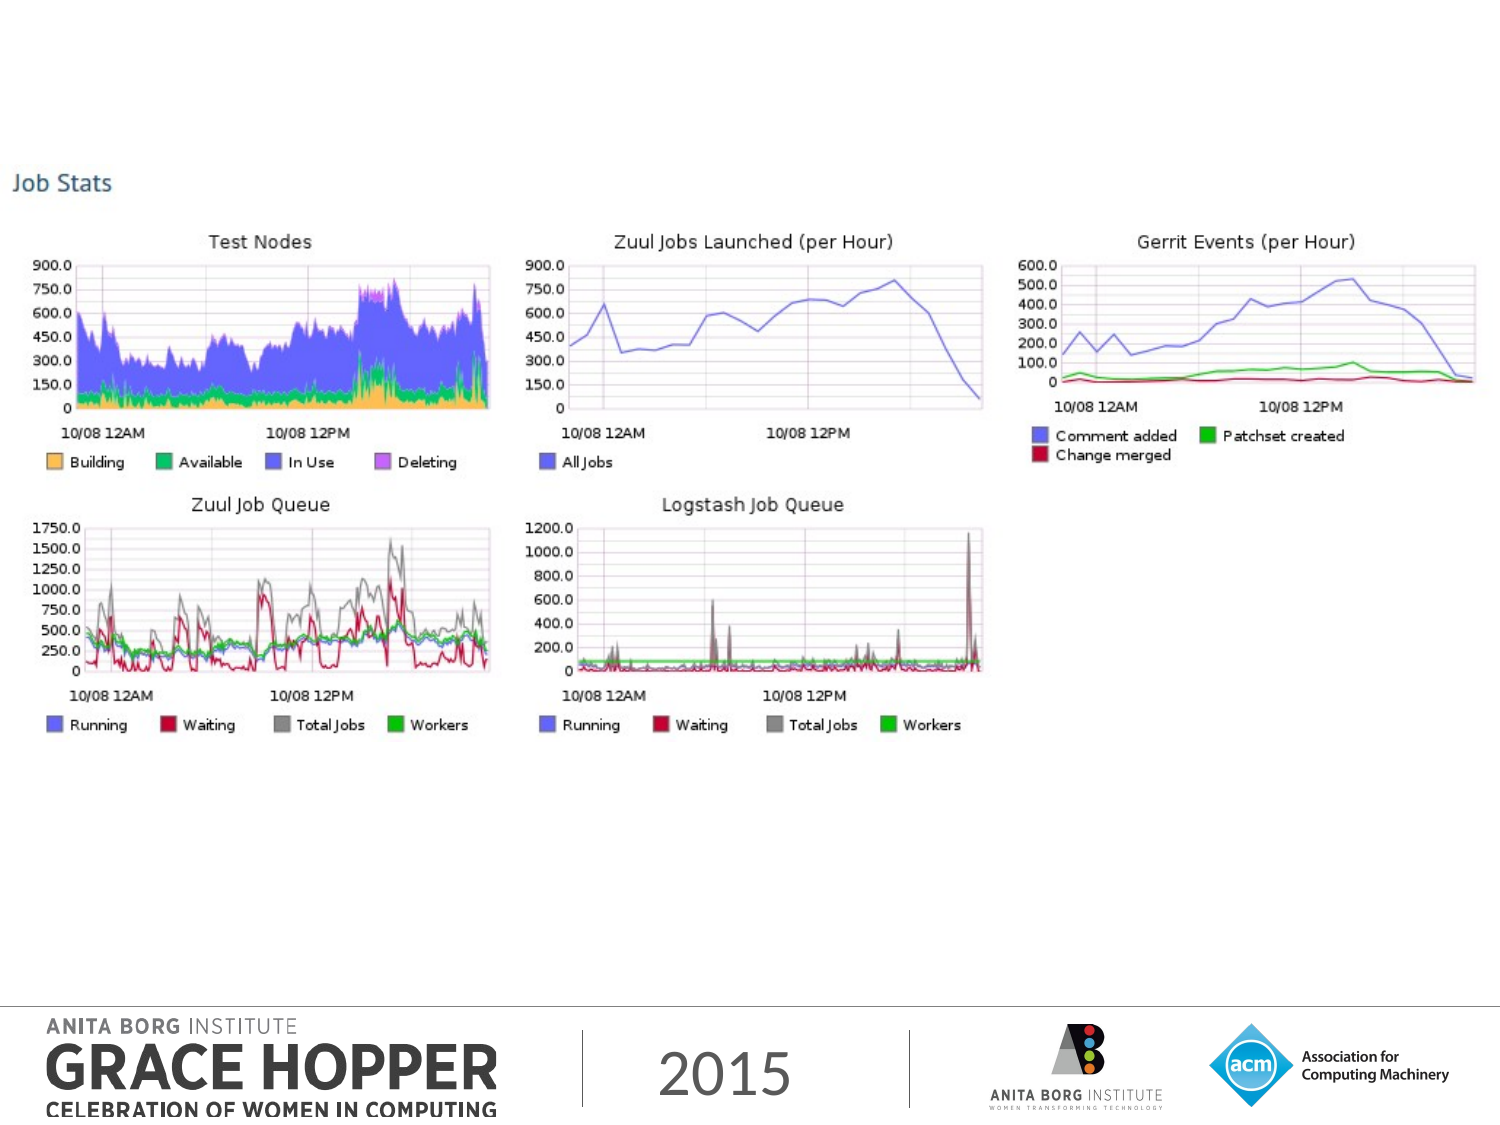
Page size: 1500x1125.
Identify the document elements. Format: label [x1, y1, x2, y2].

picture [0, 164, 1500, 742]
picture [989, 1024, 1162, 1110]
picture [1209, 1023, 1449, 1107]
